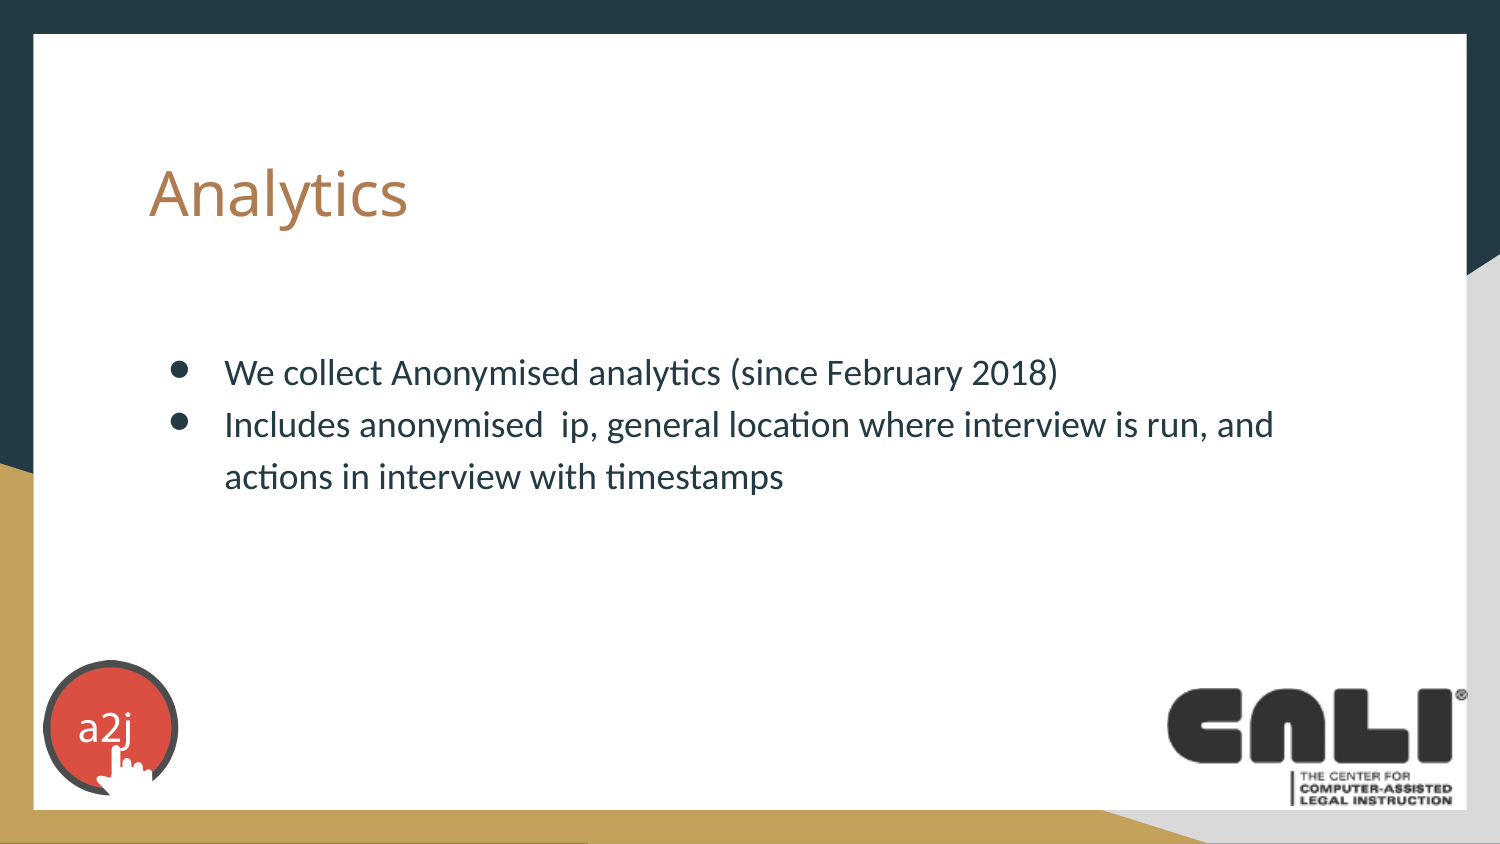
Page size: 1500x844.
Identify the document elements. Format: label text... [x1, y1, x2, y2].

picture [1167, 688, 1468, 806]
list We collect Anonymised analytics (since February 2018) Includes anonymised ip, general location where interview is run, and actions in interview with timestamps [134, 326, 1366, 729]
picture [43, 660, 182, 806]
title Analytics [134, 138, 1366, 296]
